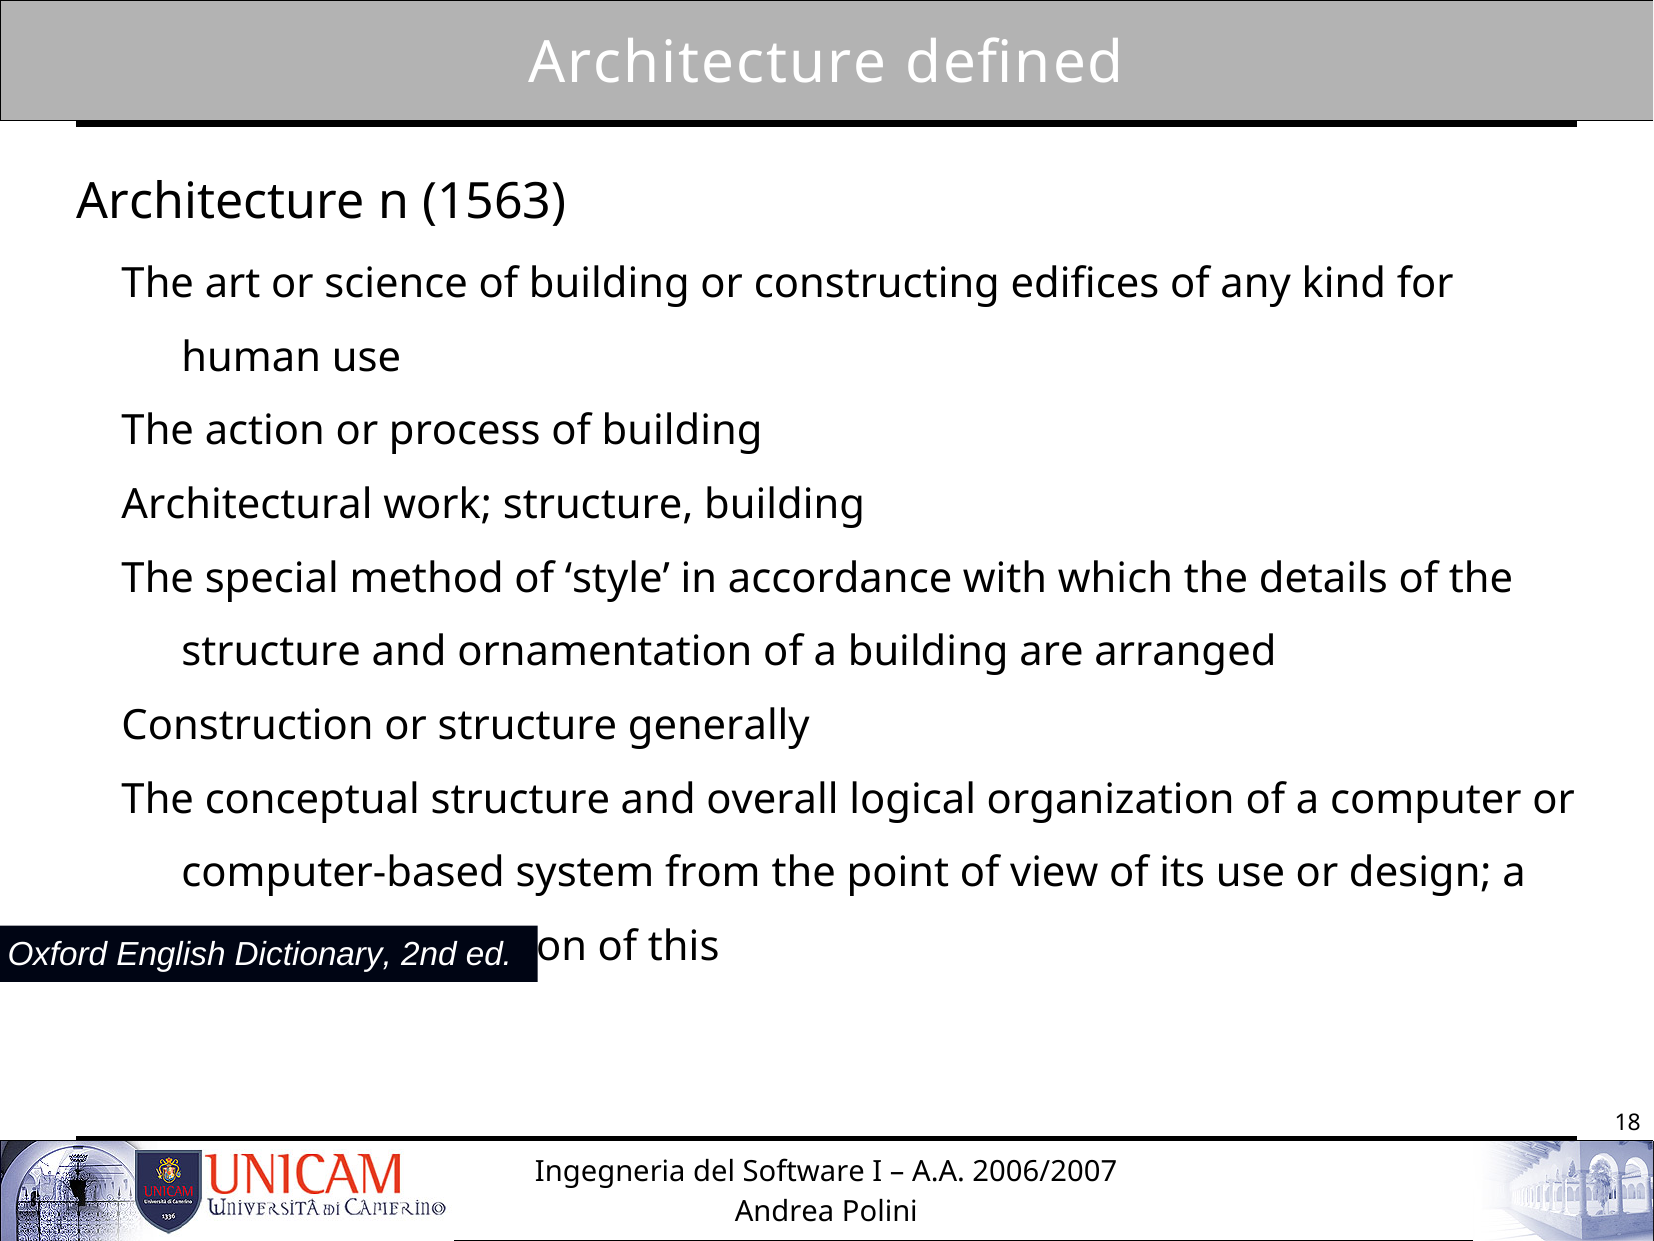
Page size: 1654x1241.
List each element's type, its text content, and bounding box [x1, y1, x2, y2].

title Architecture defined [0, 0, 1653, 121]
list Architecture n (1563) The art or science of building or constructing edifices of any kind for human use The action or process of building Architectural work; structure, building The special method of ‘style’ in accordance with which the details of the structure and ornamentation of a building are arranged Construction or structure generally The conceptual structure and overall logical organization of a computer or computer-based system from the point of view of its use or design; a particular realization of this [76, 164, 1577, 915]
text_box Oxford English Dictionary, 2nd ed. [0, 925, 538, 982]
picture [0, 1141, 454, 1241]
picture [1473, 1141, 1654, 1241]
